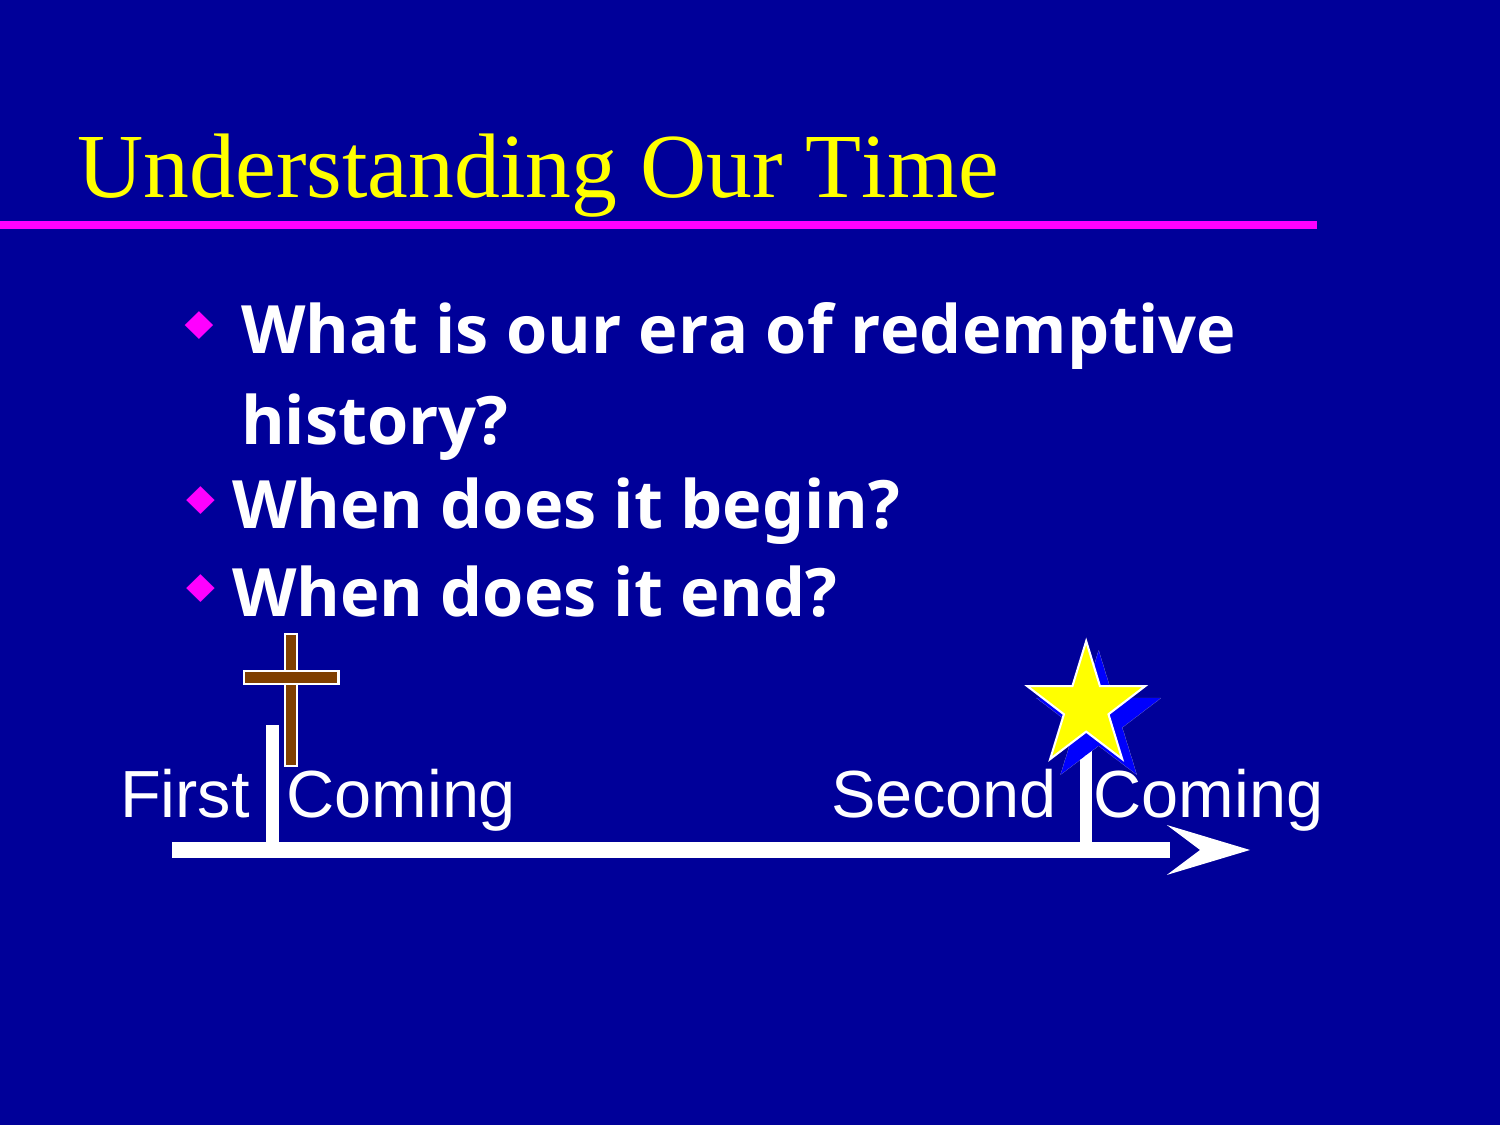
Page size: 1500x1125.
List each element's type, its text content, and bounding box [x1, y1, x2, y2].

list What is our era of redemptive history? [169, 274, 1438, 601]
text_box [243, 644, 339, 749]
text_box First Coming [105, 749, 619, 840]
text_box [1027, 641, 1146, 749]
text_box When does it end? [171, 537, 1290, 644]
text_box Second Coming [815, 749, 1395, 840]
title Understanding Our Time [62, 43, 1338, 225]
